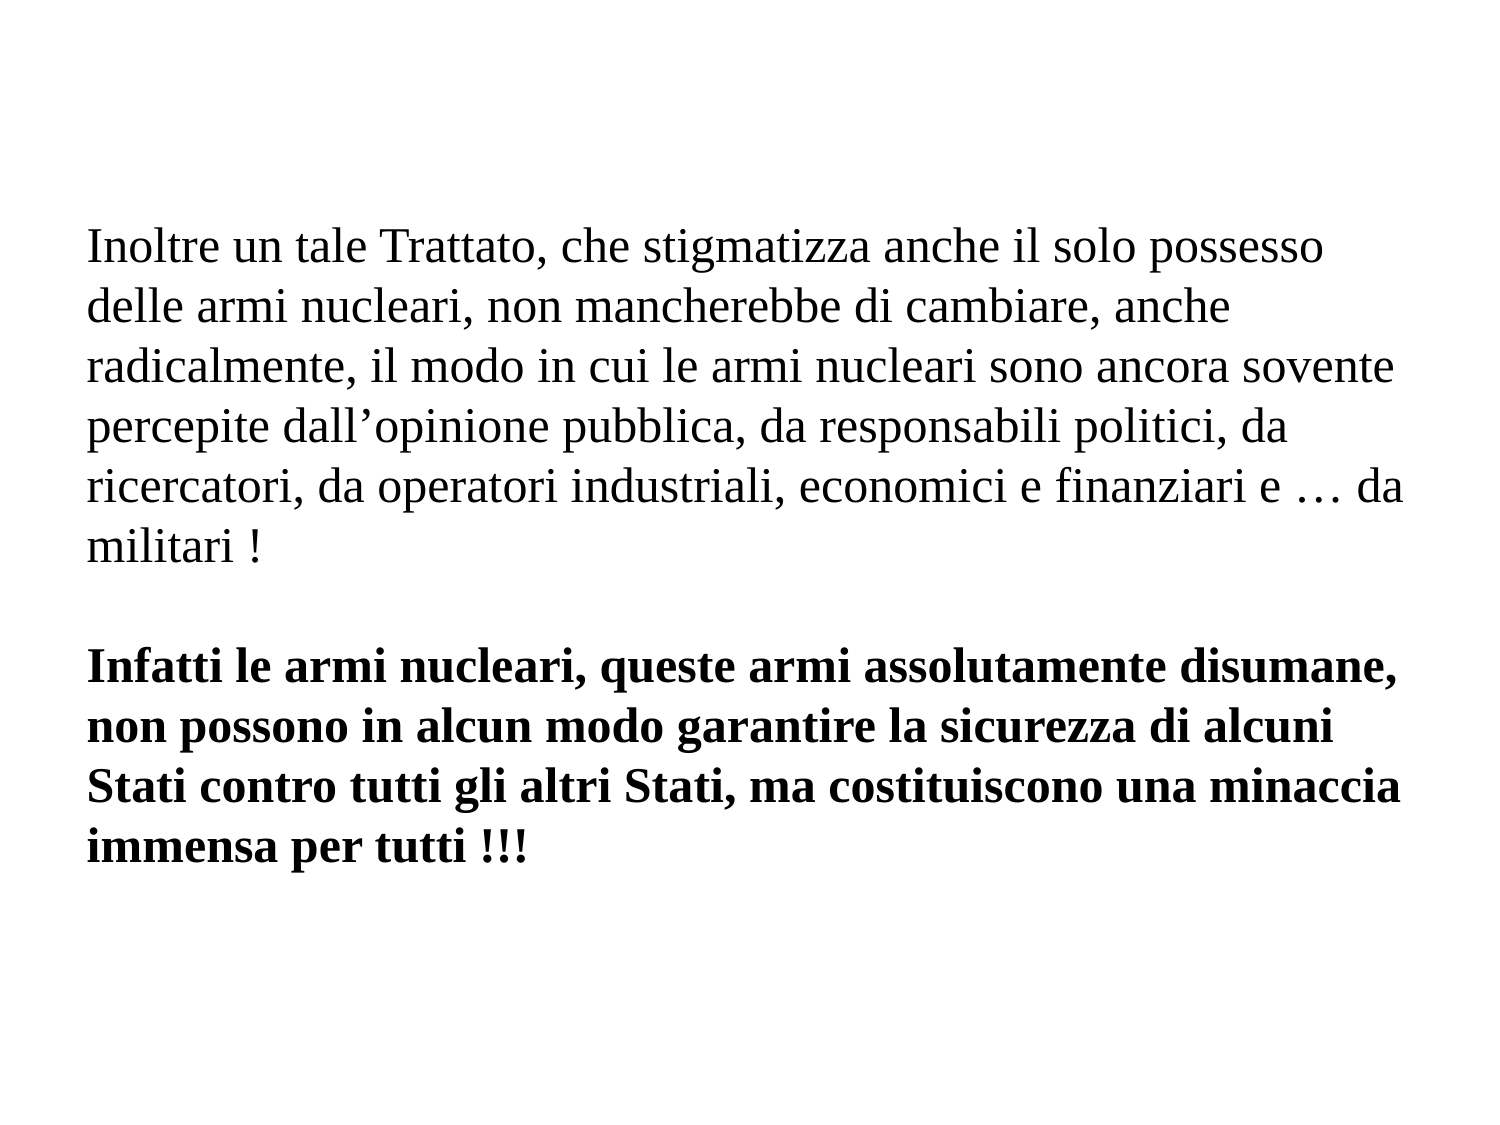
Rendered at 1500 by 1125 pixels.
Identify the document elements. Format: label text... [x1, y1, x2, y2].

text_box Inoltre un tale Trattato, che stigmatizza anche il solo possesso delle armi nucleari, non mancherebbe di cambiare, anche radicalmente, il modo in cui le armi nucleari sono ancora sovente percepite dall’opinione pubblica, da responsabili politici, da ricercatori, da operatori industriali, economici e finanziari e … da militari ! Infatti le armi nucleari, queste armi assolutamente disumane, non possono in alcun modo garantire la sicurezza di alcuni Stati contro tutti gli altri Stati, ma costituiscono una minaccia immensa per tutti !!! [71, 205, 1429, 941]
